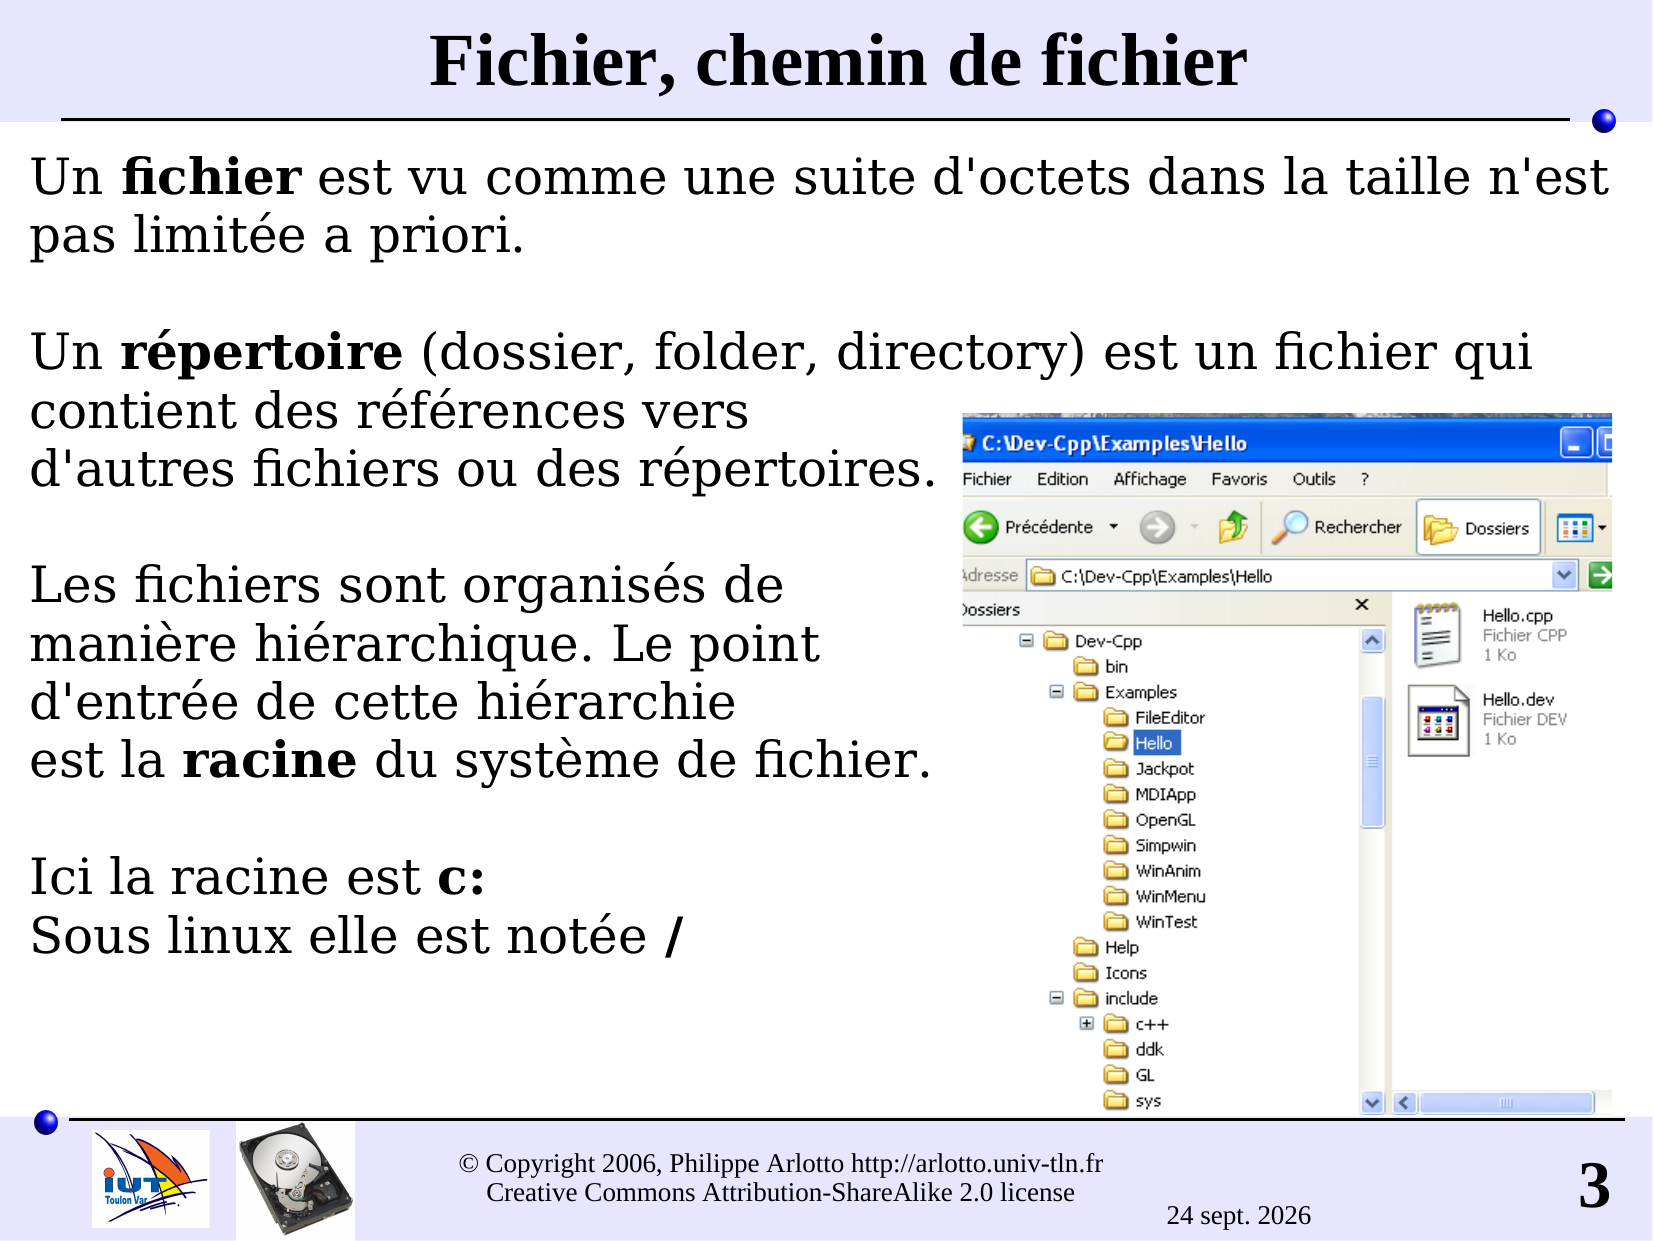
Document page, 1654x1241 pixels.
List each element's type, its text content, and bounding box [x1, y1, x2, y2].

picture [236, 1121, 355, 1241]
title Fichier, chemin de fichier [95, 14, 1585, 107]
text_box Un fichier est vu comme une suite d'octets dans la taille n'est pas limitée a priori. Un répertoire (dossier, folder, directory) est un fichier qui contient des références vers d'autres fichiers ou des répertoires. Les fichiers sont organisés de manière hiérarchique. Le point d'entrée de cette hiérarchie est la racine du système de fichier. Ici la racine est c: Sous linux elle est notée / [29, 147, 1636, 966]
picture [962, 413, 1613, 1115]
